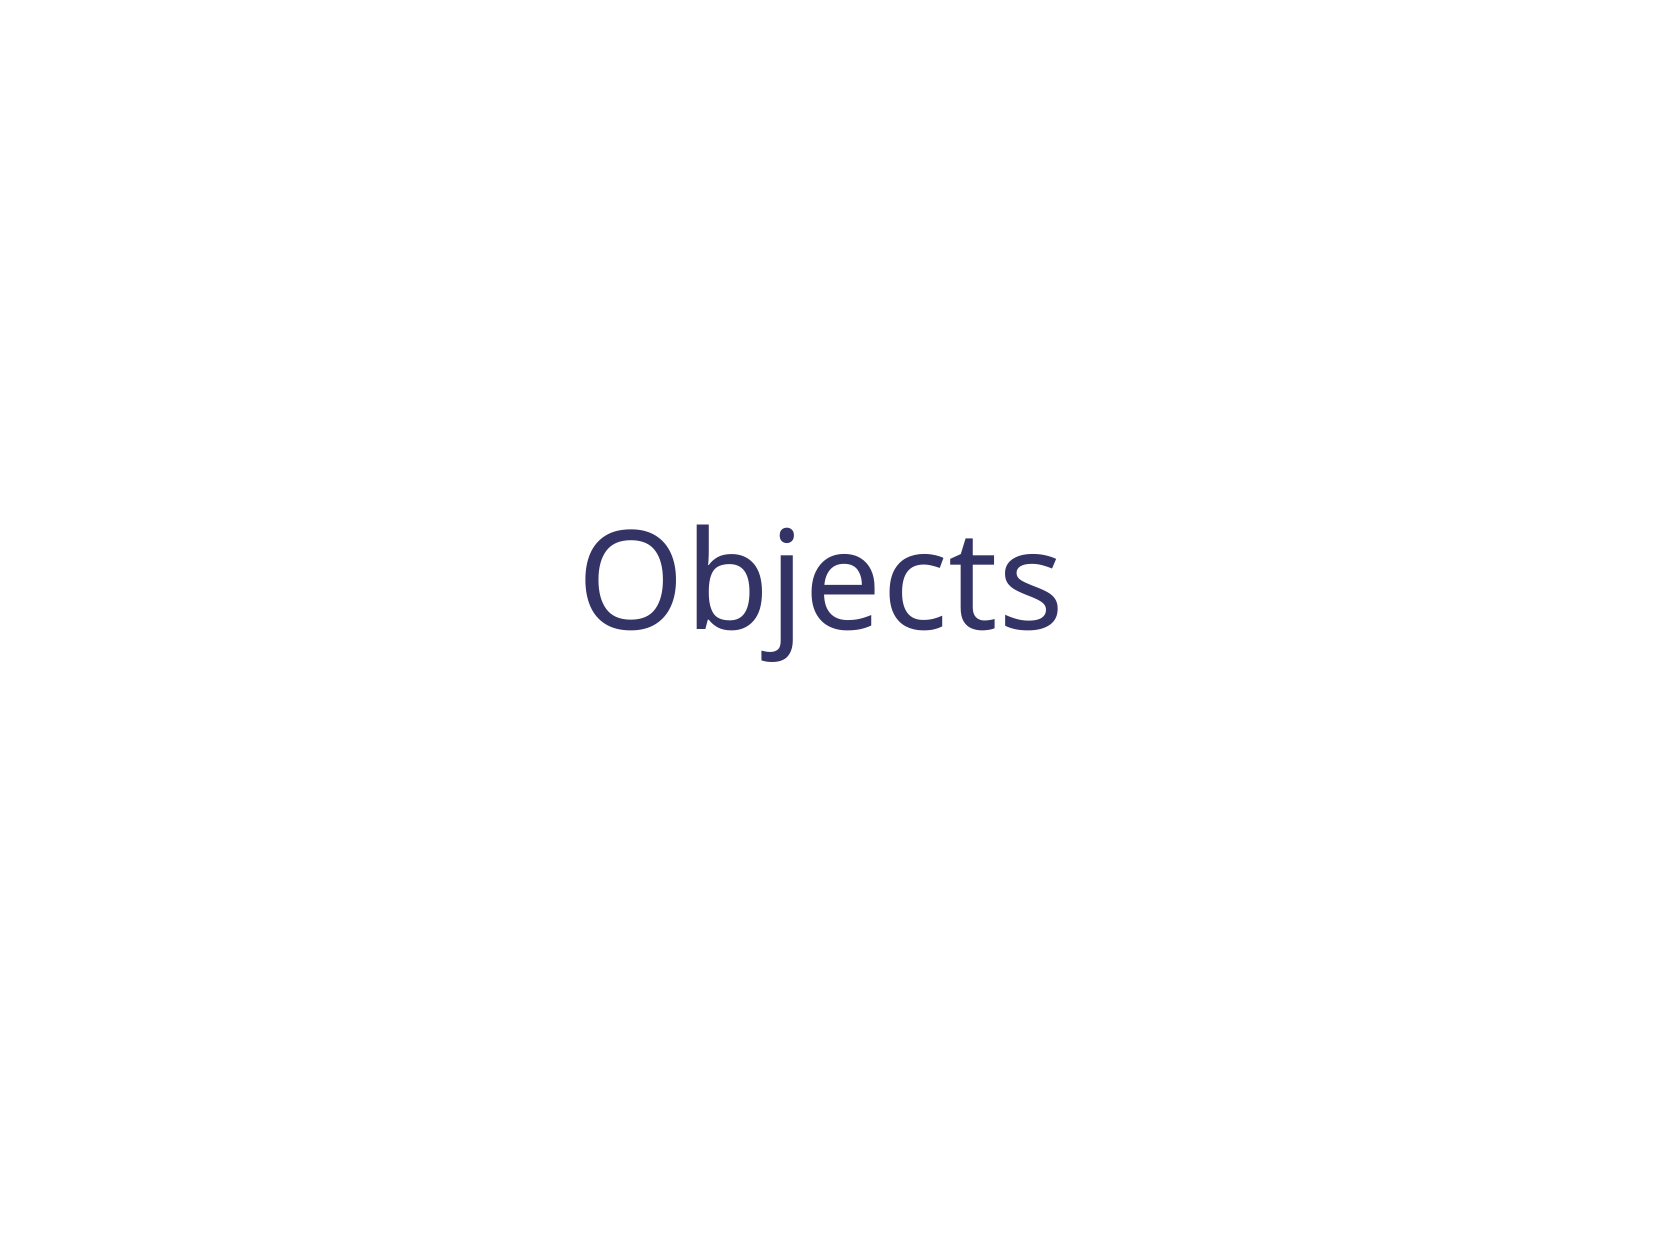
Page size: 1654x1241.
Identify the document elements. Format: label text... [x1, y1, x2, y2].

title Objects [76, 472, 1565, 680]
